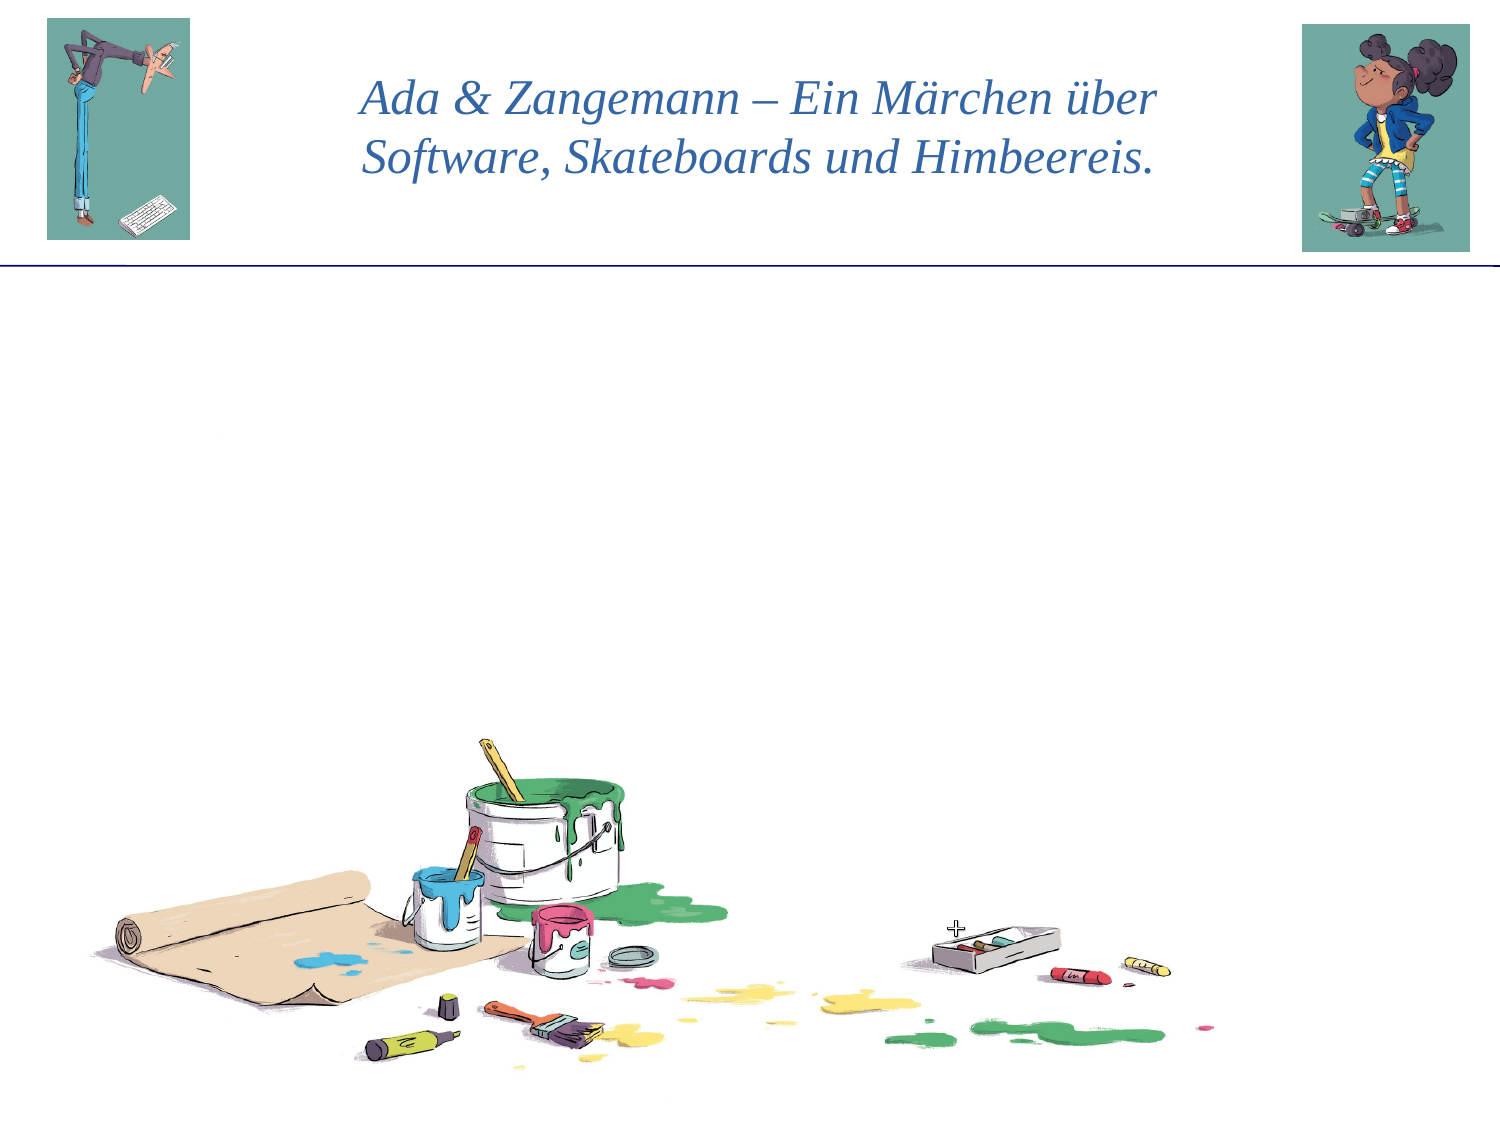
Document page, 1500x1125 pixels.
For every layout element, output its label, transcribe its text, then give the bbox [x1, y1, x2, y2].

picture [47, 18, 190, 240]
picture [0, 337, 1500, 1125]
text_box Ada & Zangemann – Ein Märchen über Software, Skateboards und Himbeereis. [274, 59, 1244, 194]
picture [1302, 24, 1470, 252]
